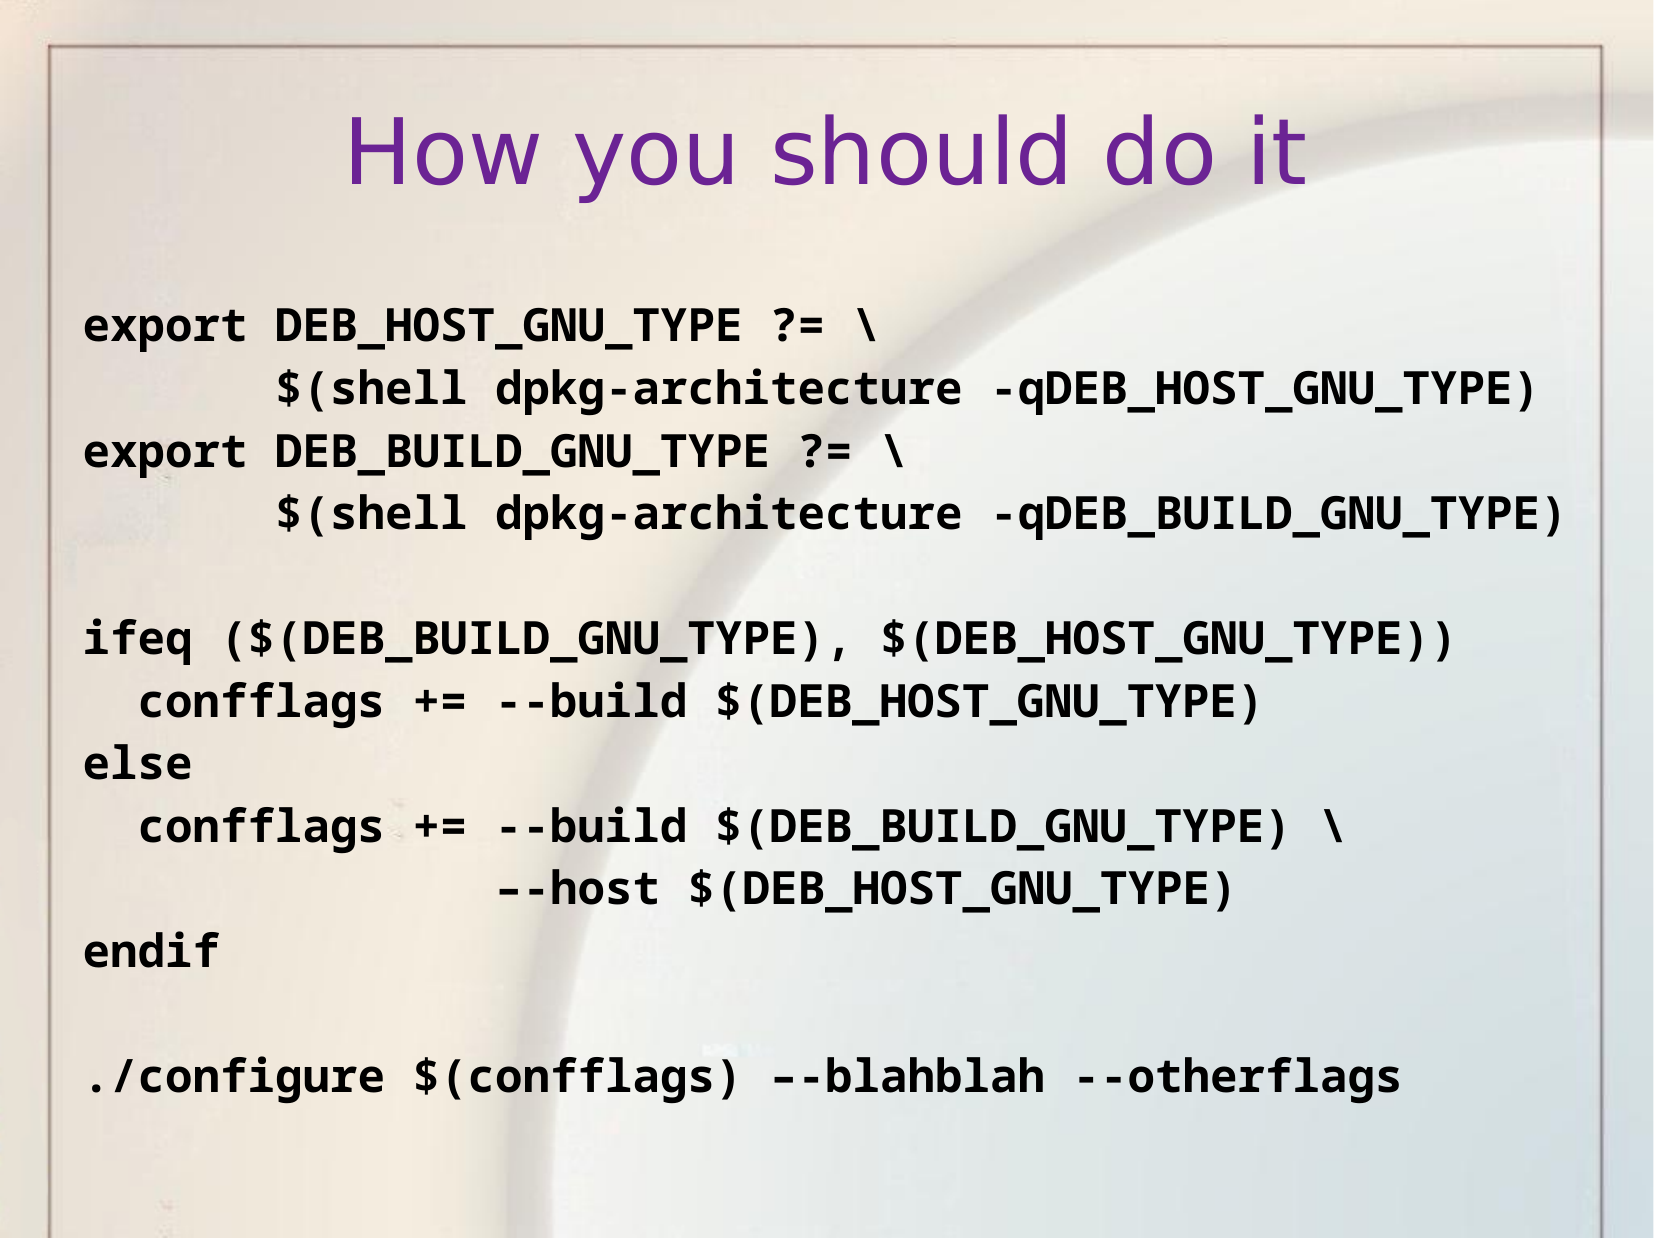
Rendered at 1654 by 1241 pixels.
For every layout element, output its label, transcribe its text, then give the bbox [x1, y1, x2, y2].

title How you should do it [82, 49, 1571, 247]
subtitle export DEB_HOST_GNU_TYPE ?= \ $(shell dpkg-architecture -qDEB_HOST_GNU_TYPE) export DEB_BUILD_GNU_TYPE ?= \ $(shell dpkg-architecture -qDEB_BUILD_GNU_TYPE) ifeq ($(DEB_BUILD_GNU_TYPE), $(DEB_HOST_GNU_TYPE)) confflags += --build $(DEB_HOST_GNU_TYPE) else confflags += --build $(DEB_BUILD_GNU_TYPE) \ –-host $(DEB_HOST_GNU_TYPE) endif ./configure $(confflags) –-blahblah --otherflags [82, 247, 1571, 1152]
picture [0, 0, 1654, 1238]
